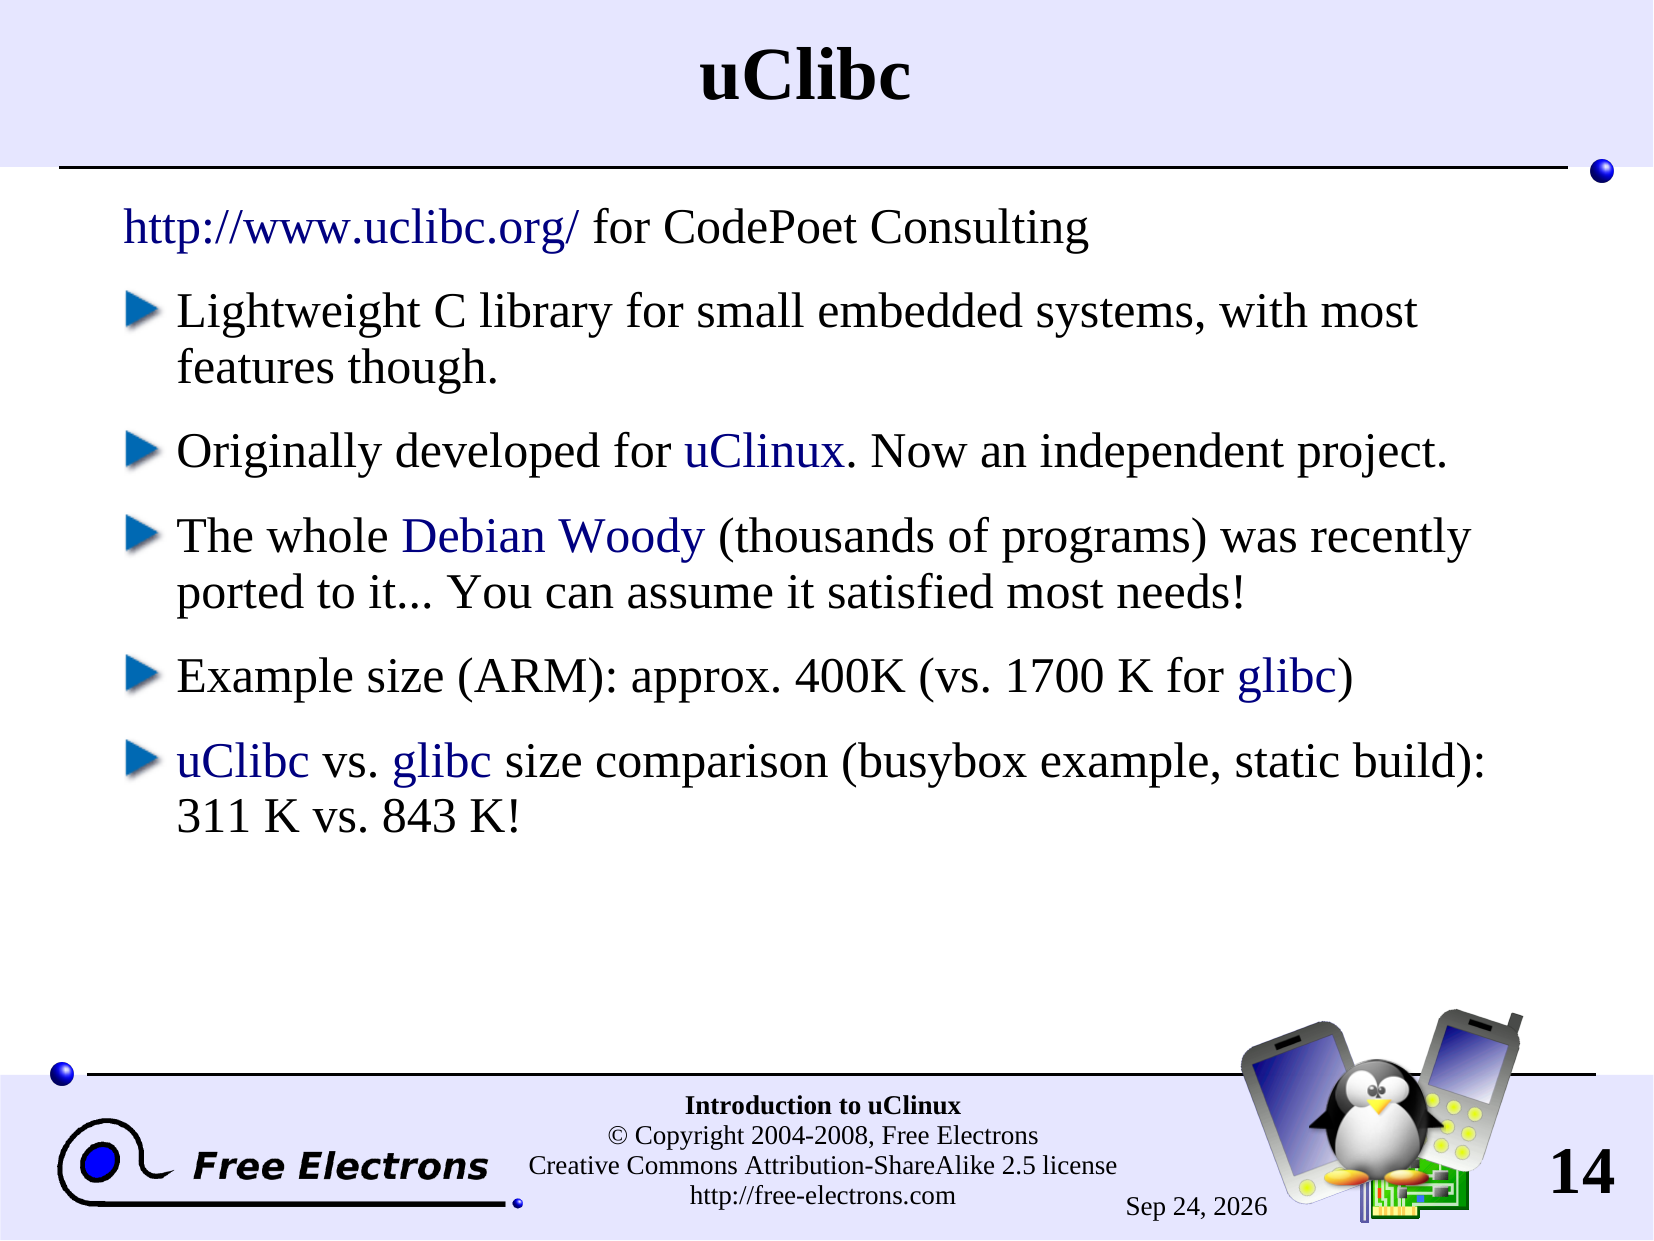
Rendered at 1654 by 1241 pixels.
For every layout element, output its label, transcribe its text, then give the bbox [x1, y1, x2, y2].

list http://www.uclibc.org/ for CodePoet Consulting Lightweight C library for small embedded systems, with most features though. Originally developed for uClinux. Now an independent project. The whole Debian Woody (thousands of programs) was recently ported to it... You can assume it satisfied most needs! Example size (ARM): approx. 400K (vs. 1700 K for glibc) uClibc vs. glibc size comparison (busybox example, static build): 311 K vs. 843 K! [105, 198, 1518, 1051]
picture [1225, 1007, 1538, 1241]
picture [50, 1107, 527, 1216]
title uClibc [60, 25, 1551, 124]
